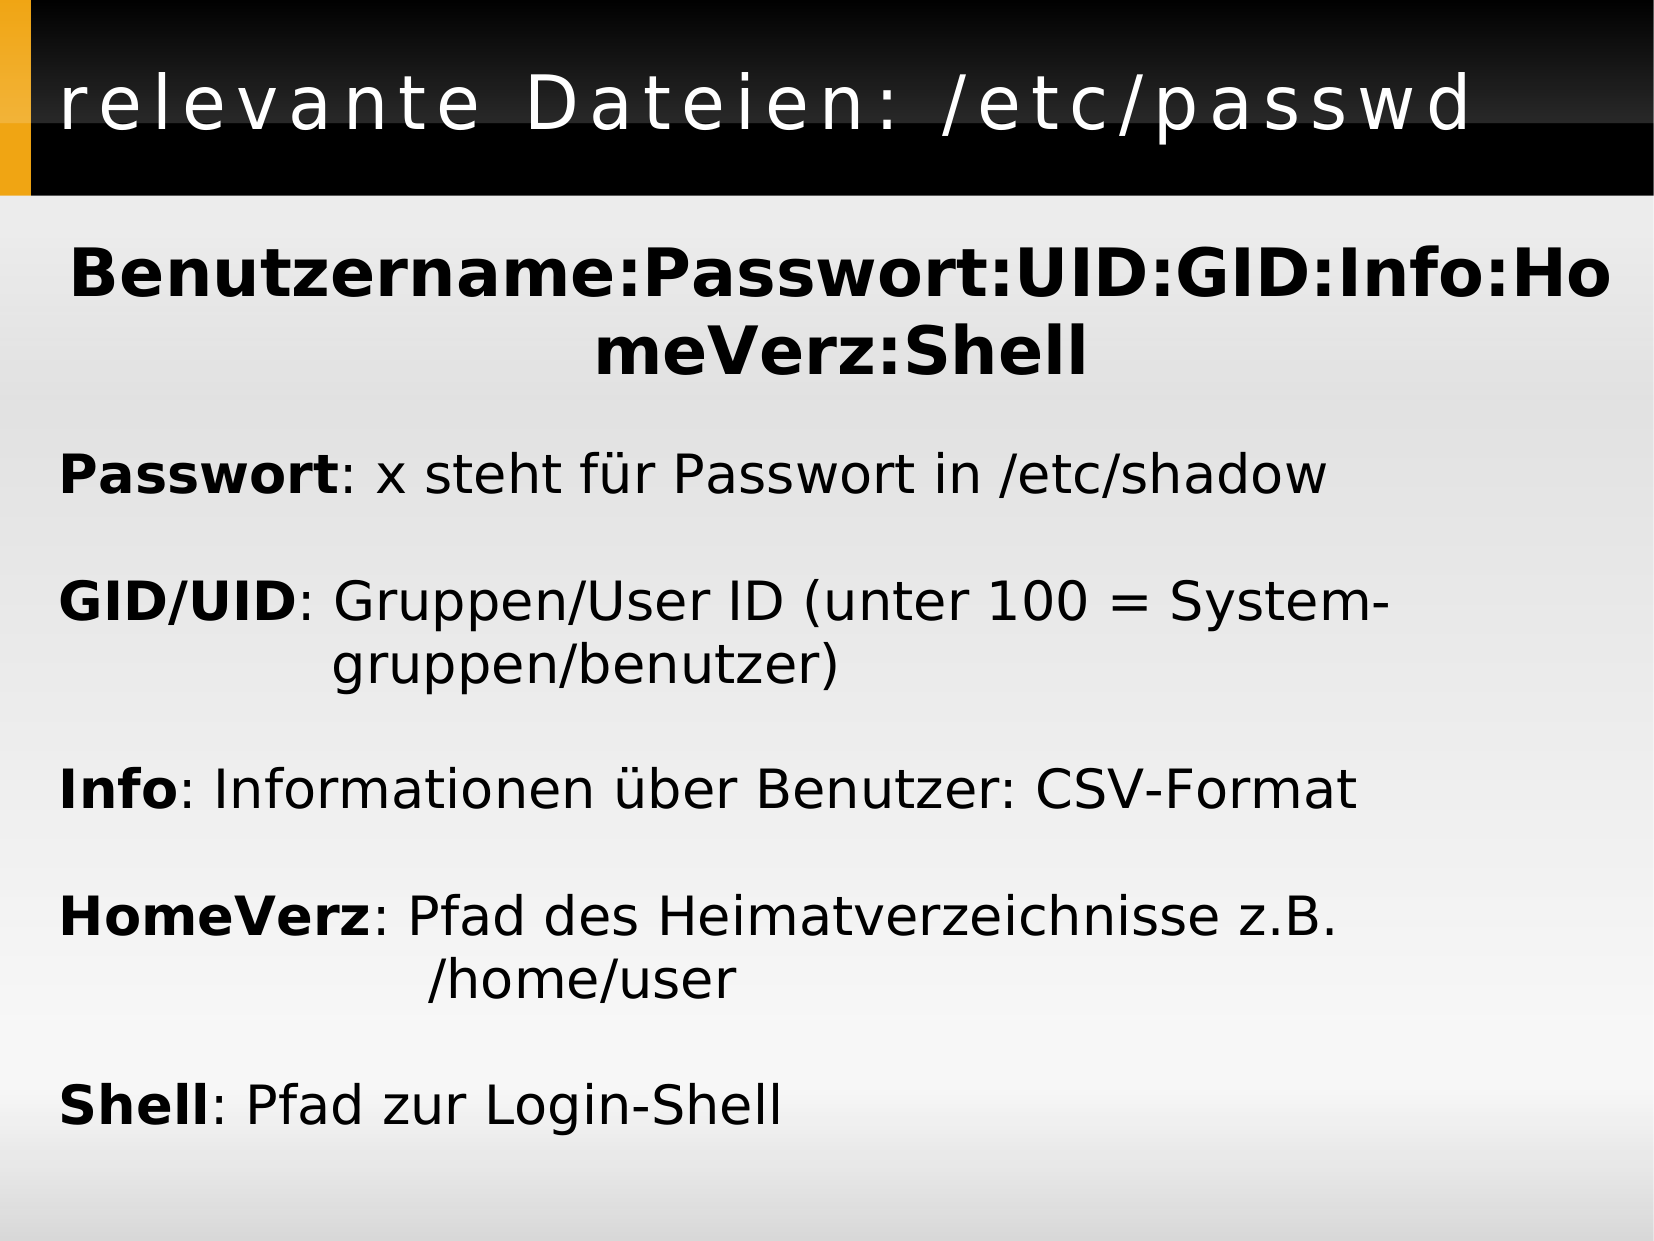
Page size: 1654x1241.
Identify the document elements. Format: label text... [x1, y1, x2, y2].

title relevante Dateien: /etc/passwd [59, 29, 1625, 178]
picture [0, 0, 1654, 1241]
subtitle Benutzername:Passwort:UID:GID:Info:HomeVerz:Shell Passwort: x steht für Passwort in /etc/shadow GID/UID: Gruppen/User ID (unter 100 = System- gruppen/benutzer) Info: Informationen über Benutzer: CSV-Format HomeVerz: Pfad des Heimatverzeichnisse z.B. /home/user Shell: Pfad zur Login-Shell [59, 234, 1625, 1241]
